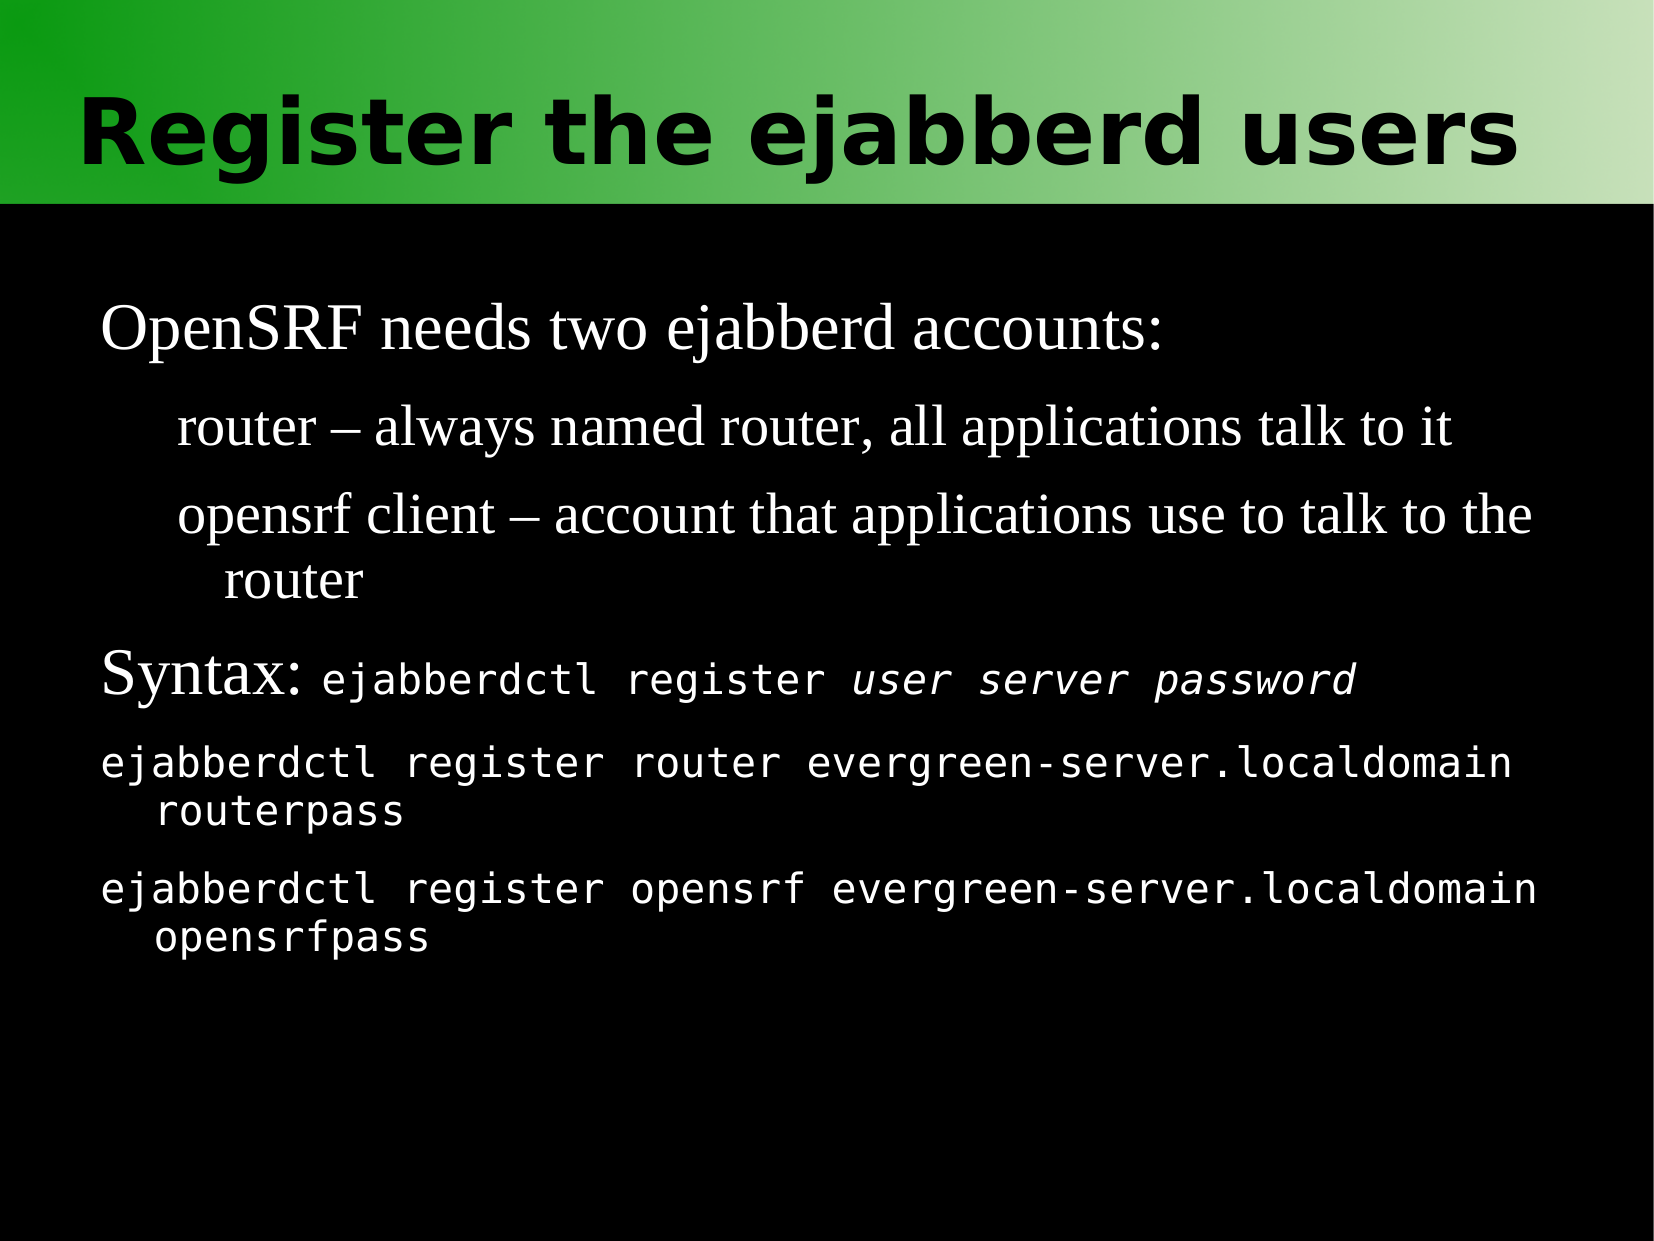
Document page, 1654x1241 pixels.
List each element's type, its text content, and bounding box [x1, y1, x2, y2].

list OpenSRF needs two ejabberd accounts: router – always named router, all applications talk to it opensrf client – account that applications use to talk to the router Syntax: ejabberdctl register user server password ejabberdctl register router evergreen-server.localdomain routerpass ejabberdctl register opensrf evergreen-server.localdomain opensrfpass [82, 290, 1571, 1094]
title Register the ejabberd users [76, 36, 1565, 229]
picture [0, 0, 1654, 1241]
